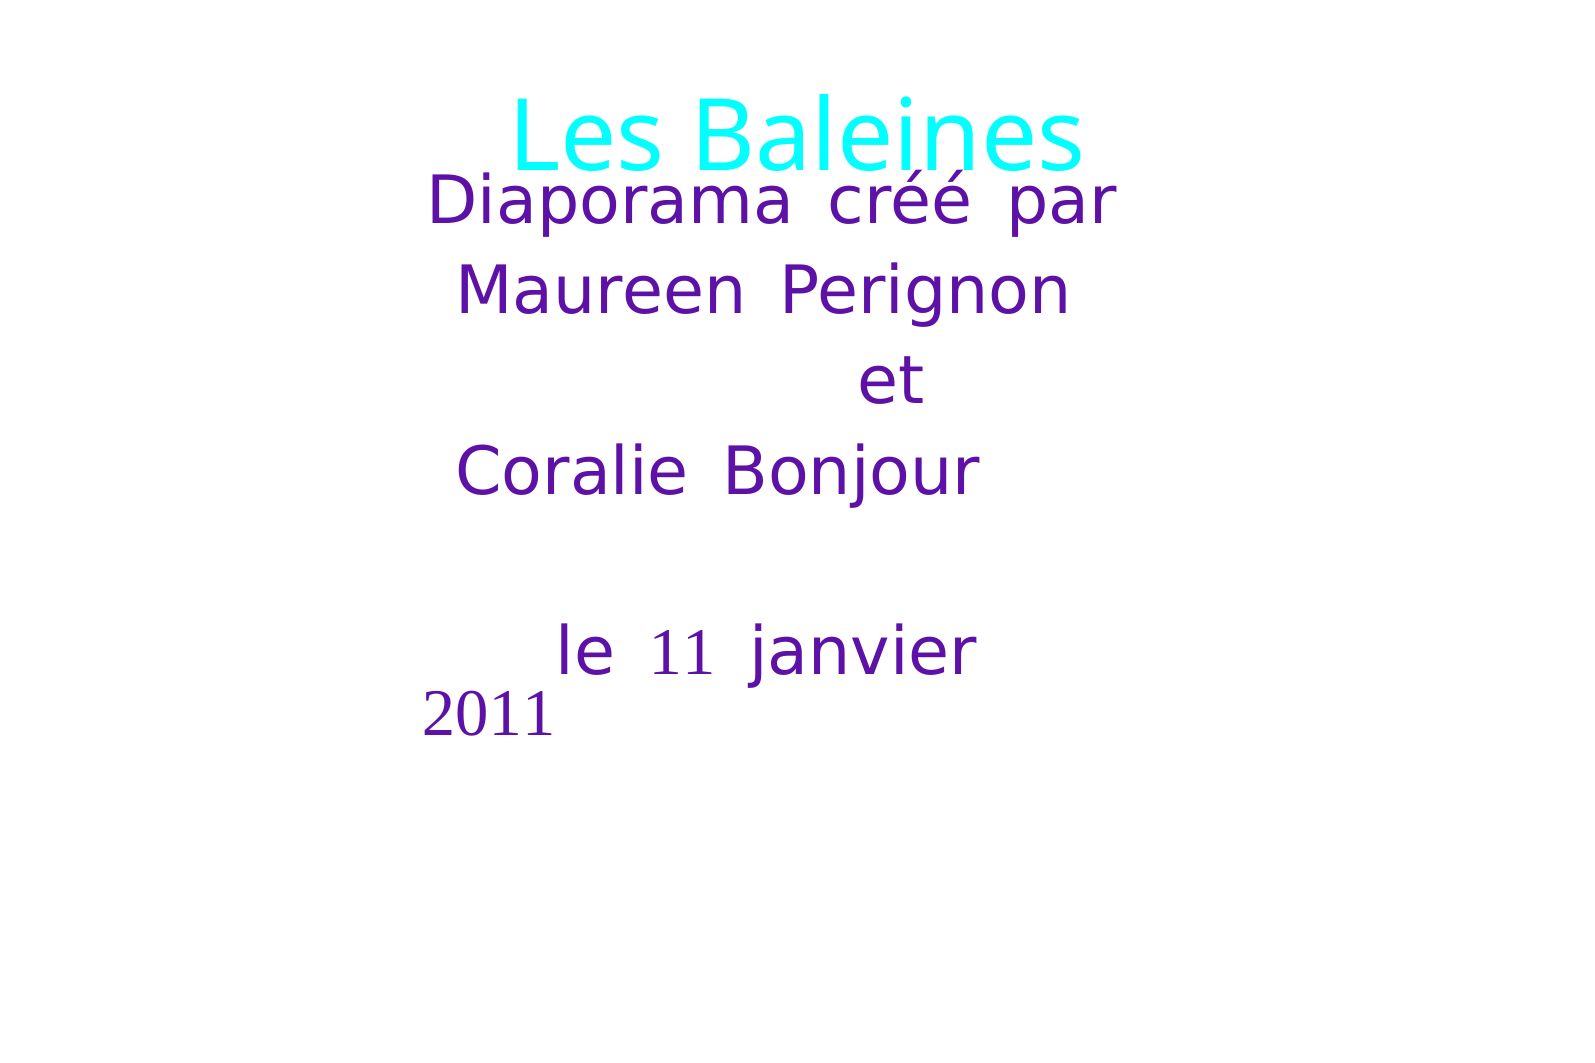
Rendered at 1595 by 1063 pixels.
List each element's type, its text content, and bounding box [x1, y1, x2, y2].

title Les Baleines [79, 41, 1515, 222]
list Diaporama créé par Maureen Perignon et Coralie Bonjour le 11 janvier 2011 [421, 177, 1123, 1063]
